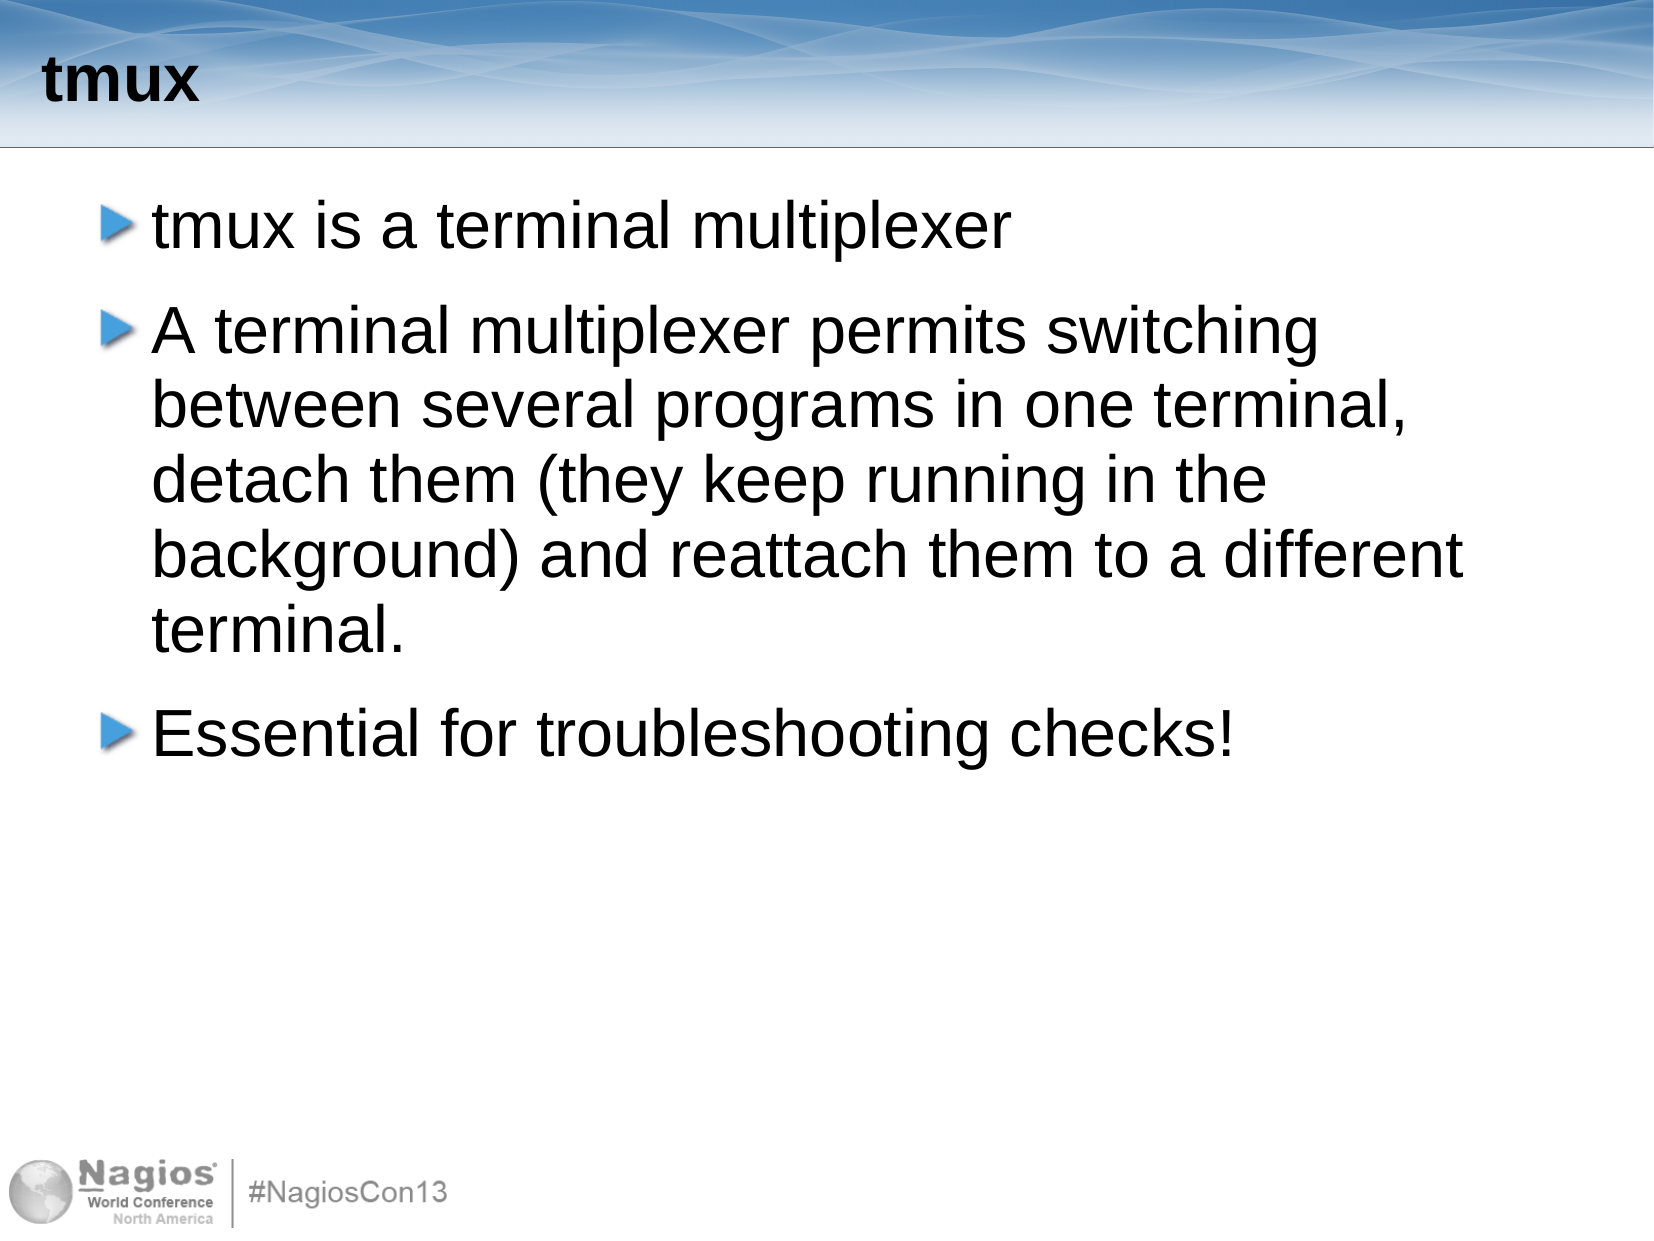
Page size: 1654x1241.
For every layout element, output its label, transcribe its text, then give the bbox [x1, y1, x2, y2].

list tmux is a terminal multiplexer A terminal multiplexer permits switching between several programs in one terminal, detach them (they keep running in the background) and reattach them to a different terminal. Essential for troubleshooting checks! [80, 188, 1569, 1007]
picture [9, 1159, 453, 1228]
title tmux [41, 29, 1248, 127]
picture [0, 0, 1654, 147]
